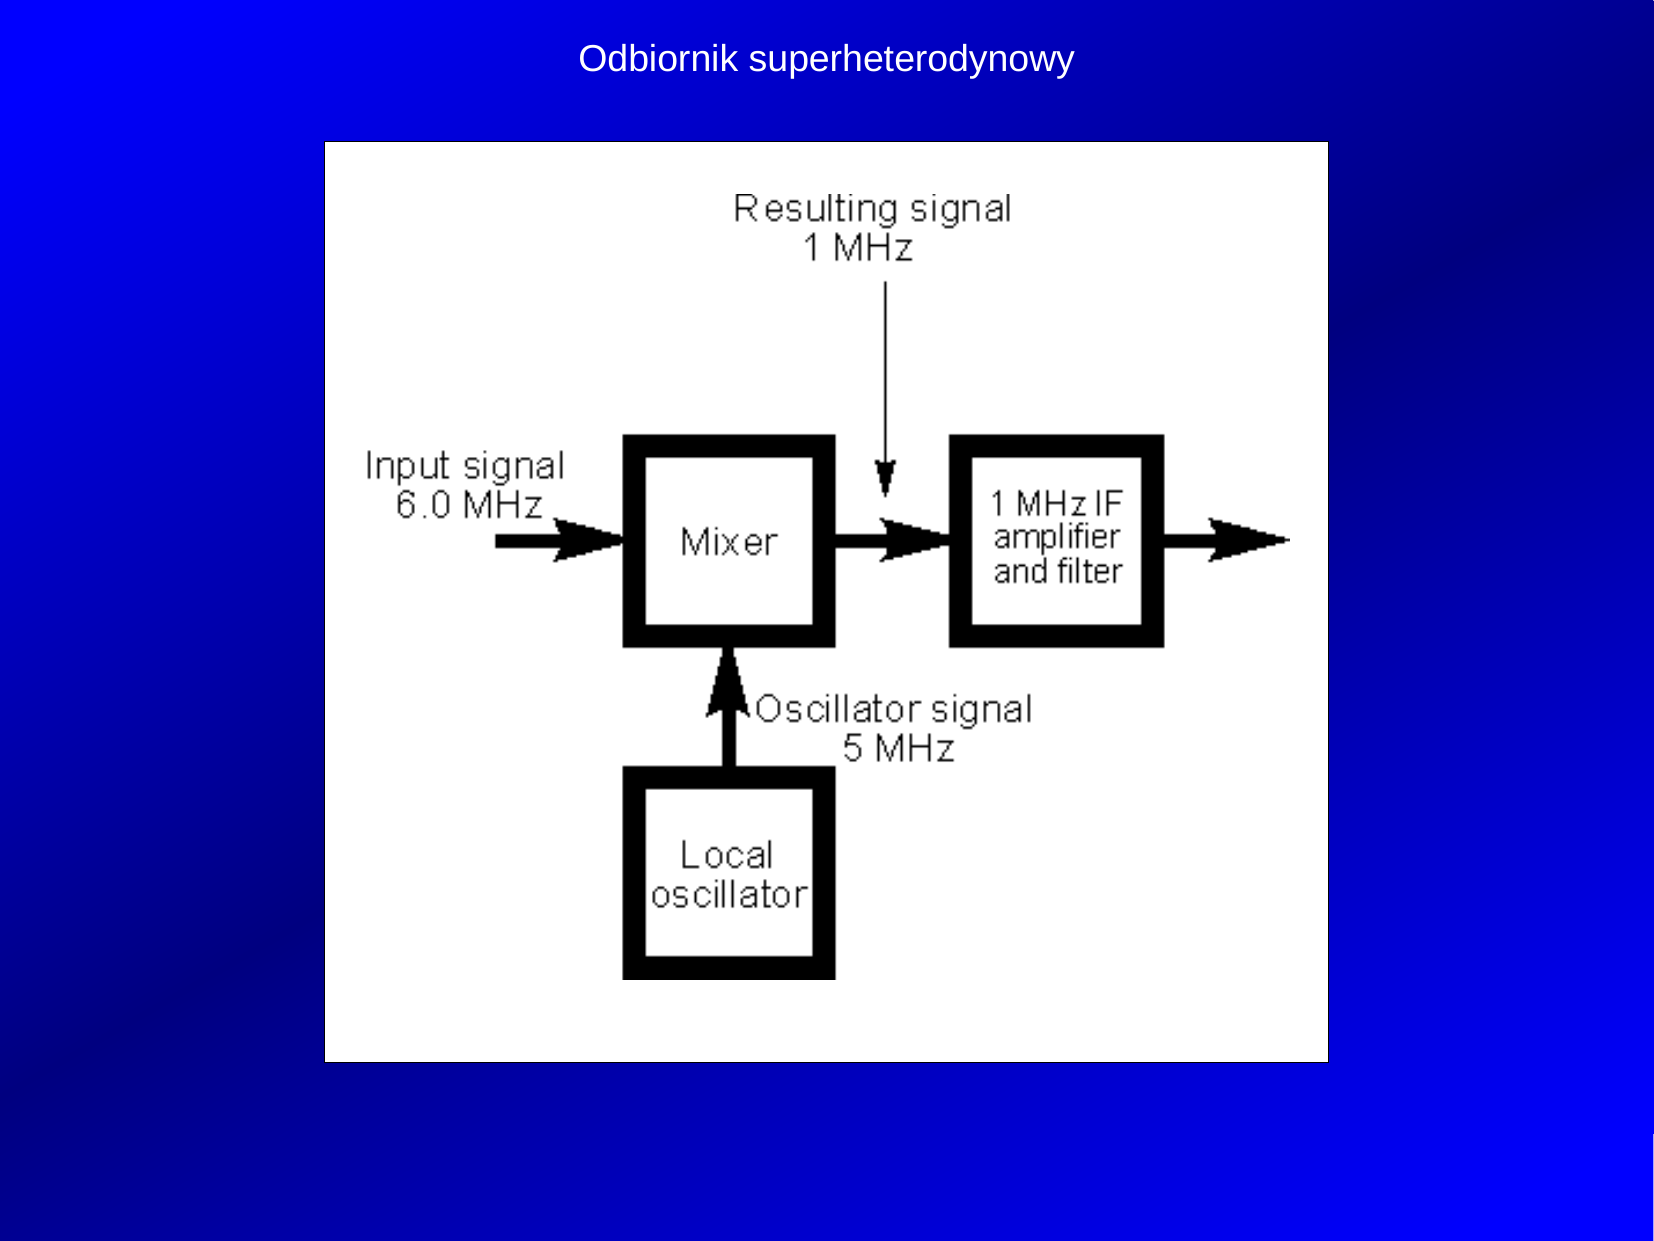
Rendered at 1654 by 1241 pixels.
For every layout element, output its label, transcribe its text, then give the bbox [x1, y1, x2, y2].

text_box [324, 141, 1329, 1063]
picture [364, 194, 1290, 980]
text_box Odbiornik superheterodynowy [563, 30, 1090, 87]
